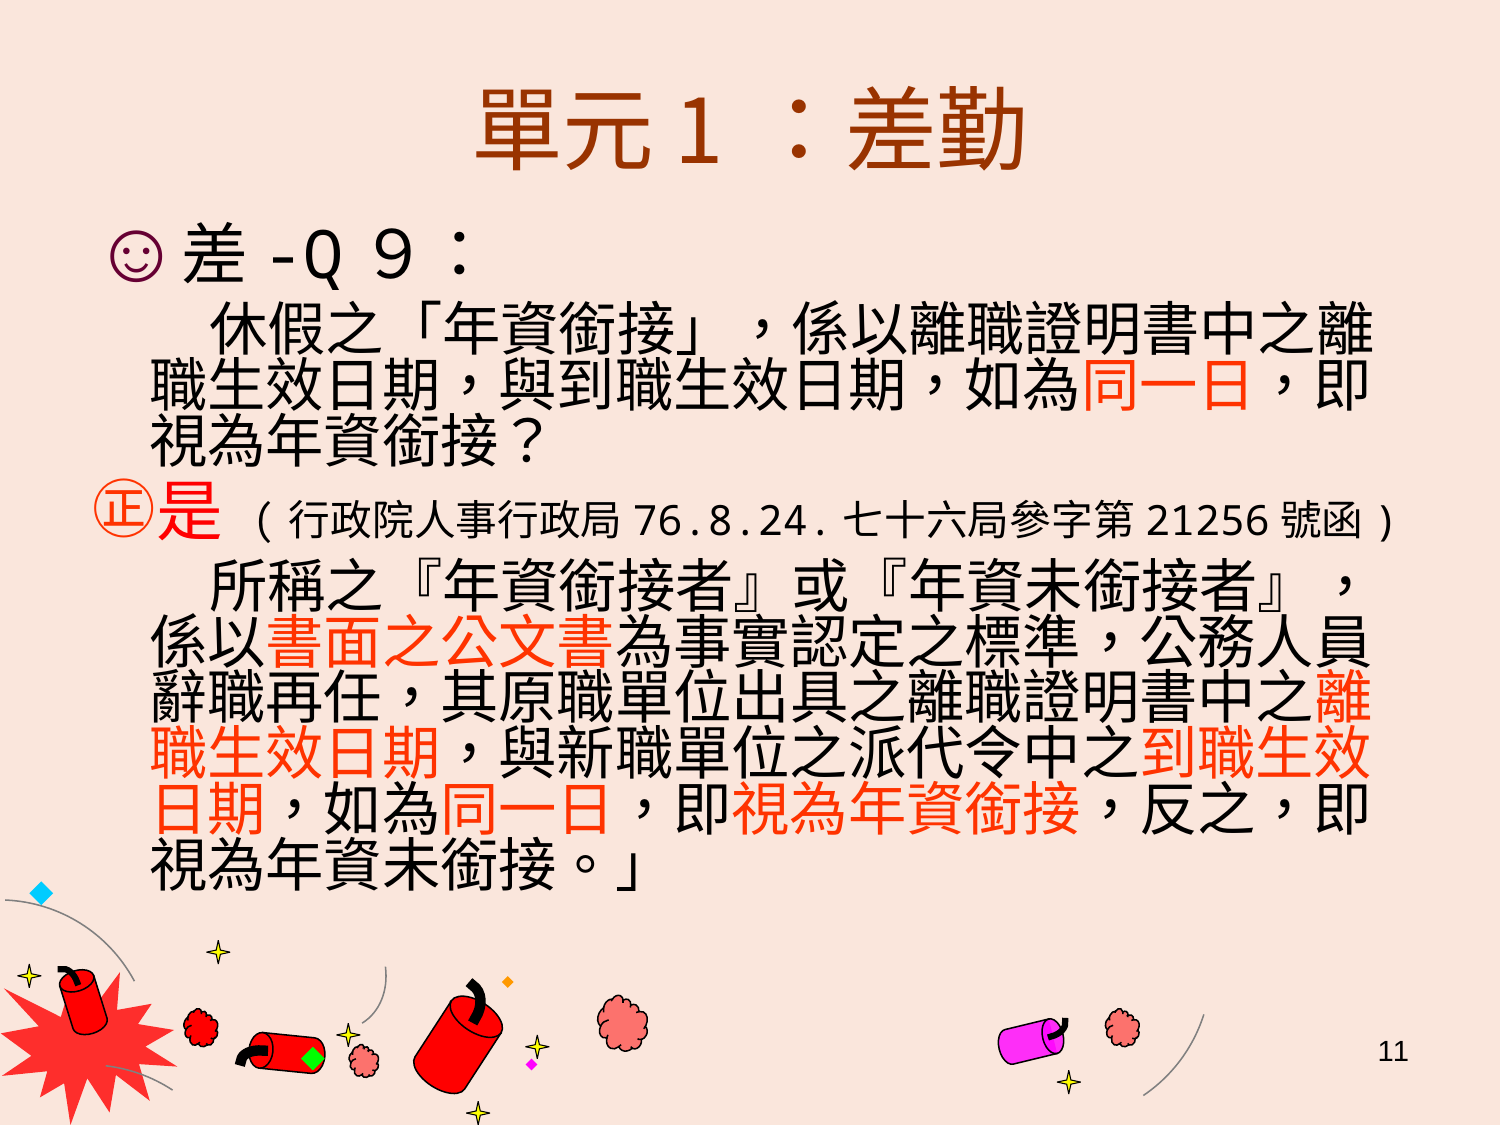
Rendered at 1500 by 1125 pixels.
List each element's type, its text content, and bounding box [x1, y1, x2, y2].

text_box <number> [1074, 1024, 1426, 1103]
title 單元1：差勤 [75, 45, 1426, 209]
list 差-Q９： 休假之「年資銜接」，係以離職證明書中之離職生效日期，與到職生效日期，如為同一日，即視為年資銜接？ 是 (行政院人事行政局76.8.24.七十六局參字第21256號函) 所稱之『年資銜接者』或『年資未銜接者』，係以書面之公文書為事實認定之標準，公務人員辭職再任，其原職單位出具之離職證明書中之離職生效日期，與新職單位之派代令中之到職生效日期，如為同一日，即視為年資銜接，反之，即視為年資未銜接。」 [75, 220, 1426, 977]
